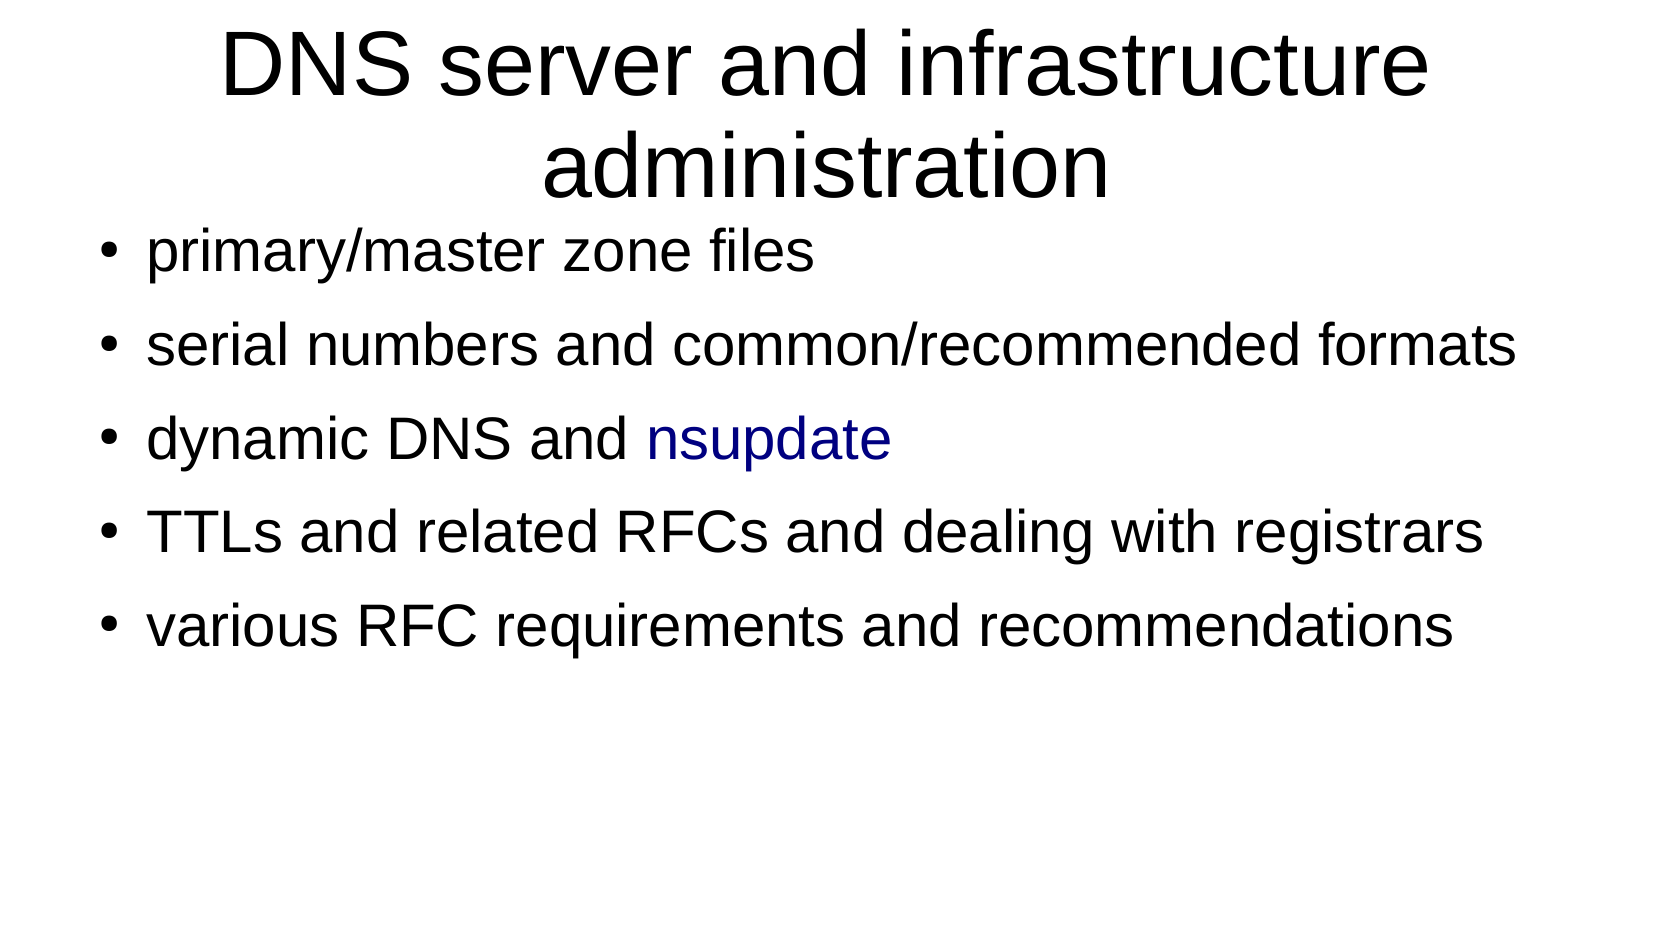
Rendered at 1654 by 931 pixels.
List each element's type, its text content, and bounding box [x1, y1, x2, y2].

title DNS server and infrastructure administration [82, 12, 1571, 217]
list primary/master zone files serial numbers and common/recommended formats dynamic DNS and nsupdate TTLs and related RFCs and dealing with registrars various RFC requirements and recommendations [82, 217, 1571, 758]
